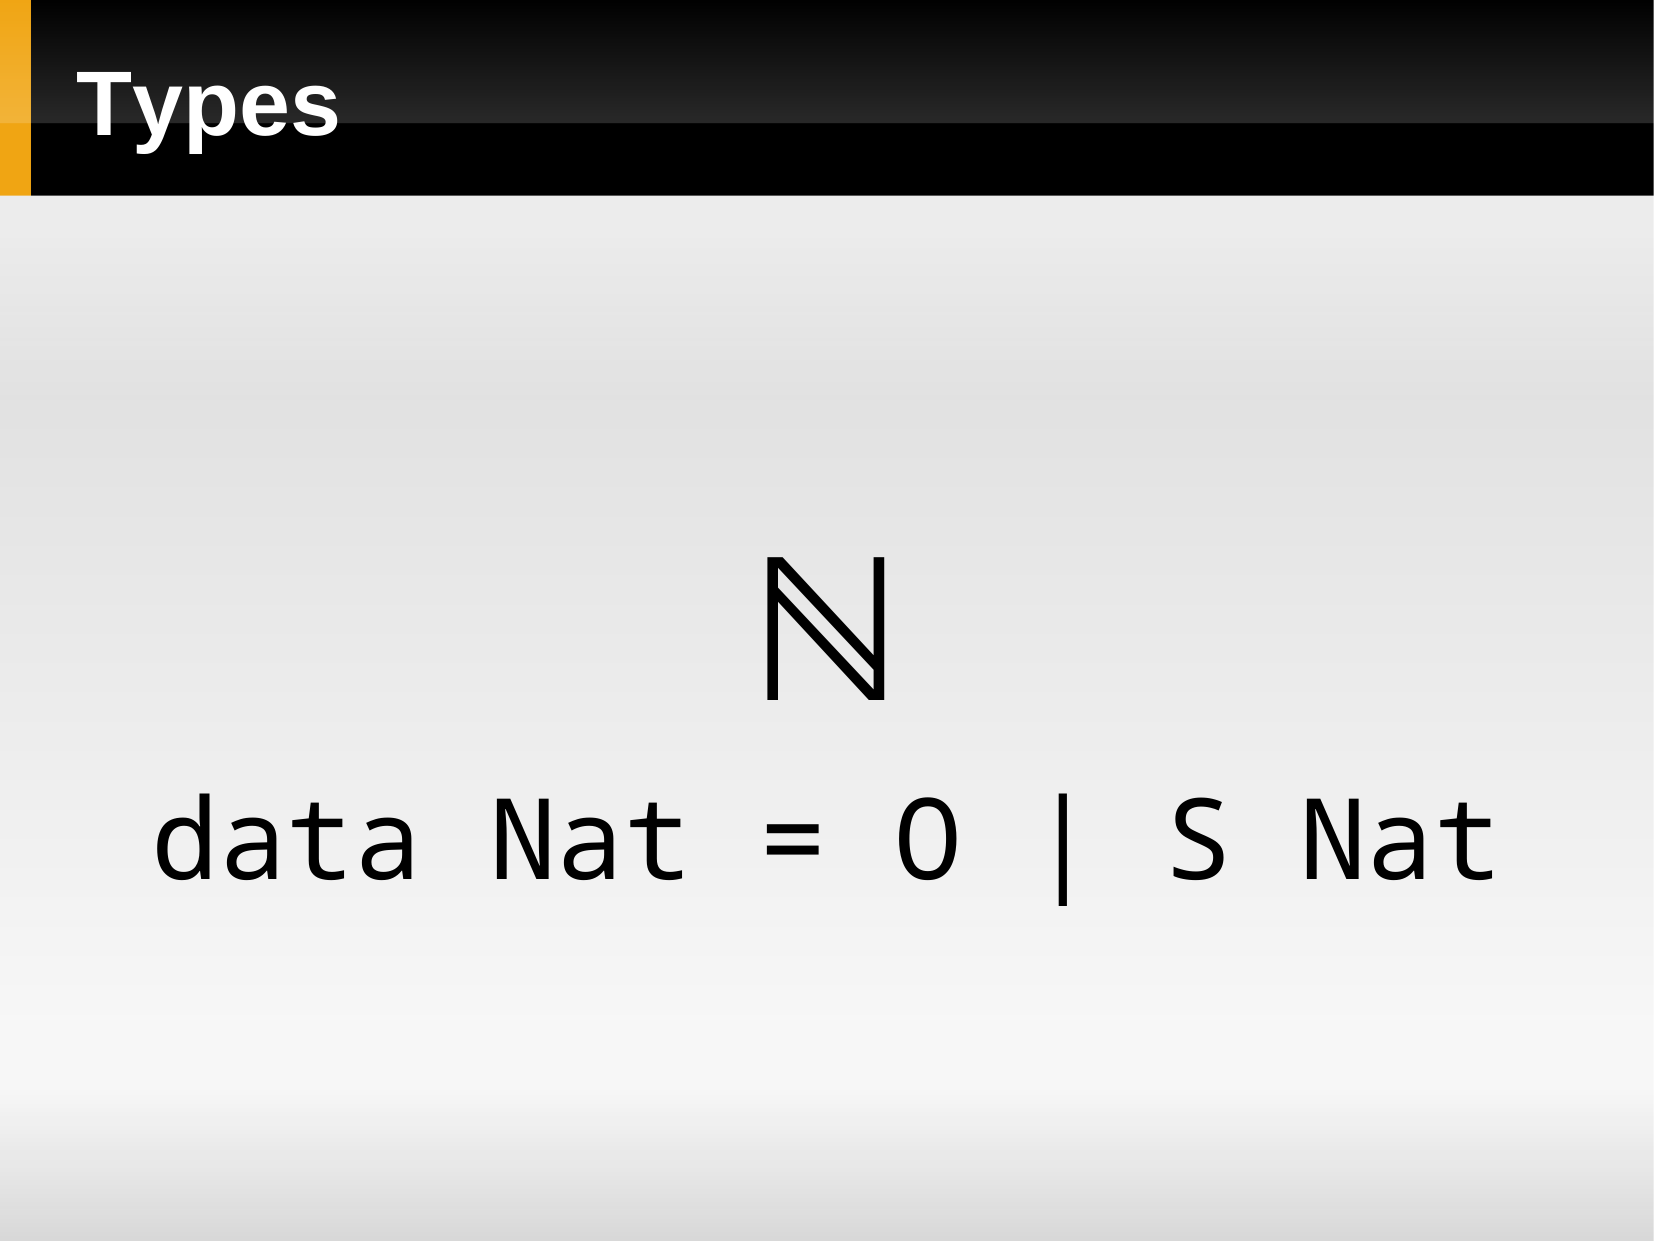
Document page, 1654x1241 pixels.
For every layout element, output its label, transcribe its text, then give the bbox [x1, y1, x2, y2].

title Types [76, 0, 1565, 208]
subtitle ℕ data Nat = O | S Nat [82, 297, 1571, 1102]
picture [0, 0, 1654, 1241]
